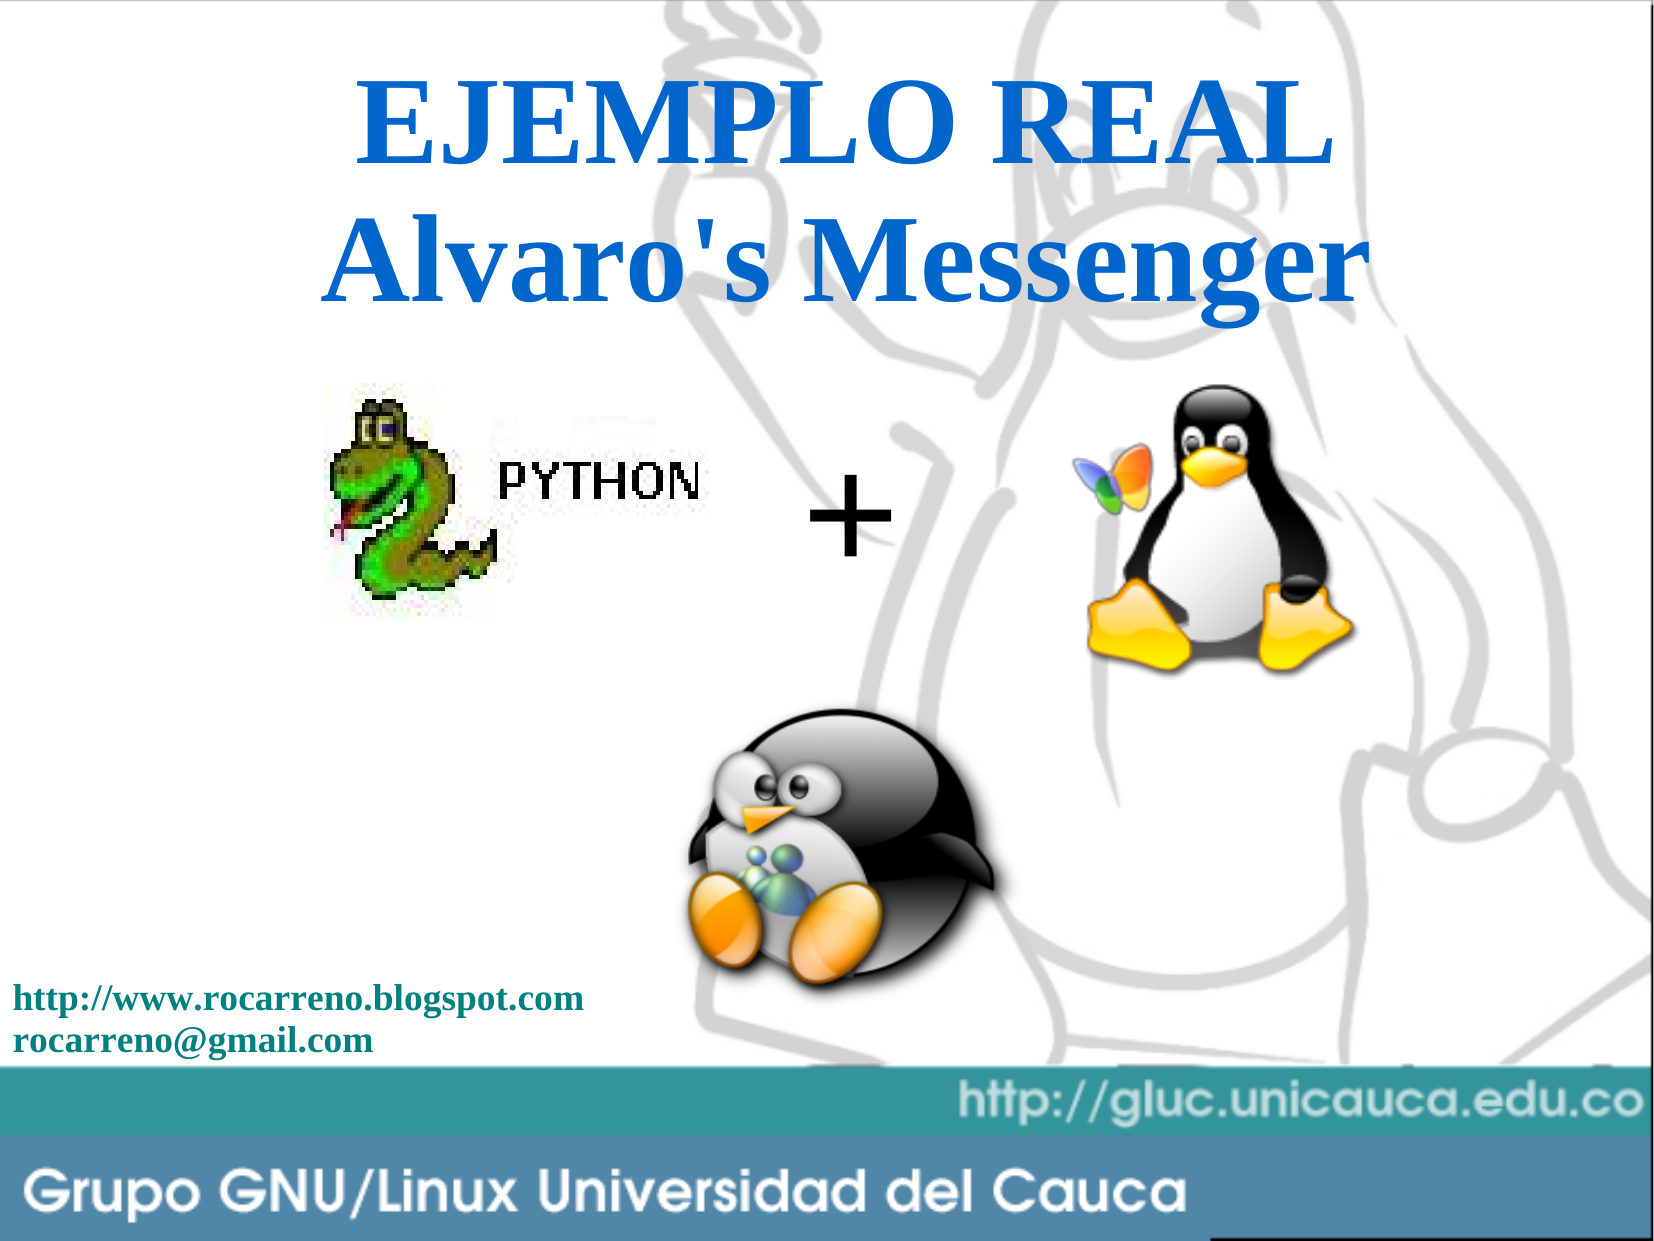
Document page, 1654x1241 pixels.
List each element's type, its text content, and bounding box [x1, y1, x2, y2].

picture [0, 0, 1654, 1241]
text_box http://www.rocarreno.blogspot.com rocarreno@gmail.com [0, 969, 1652, 1118]
text_box EJEMPLO REAL Alvaro's Messenger [305, 0, 1388, 337]
text_box + [788, 413, 916, 615]
